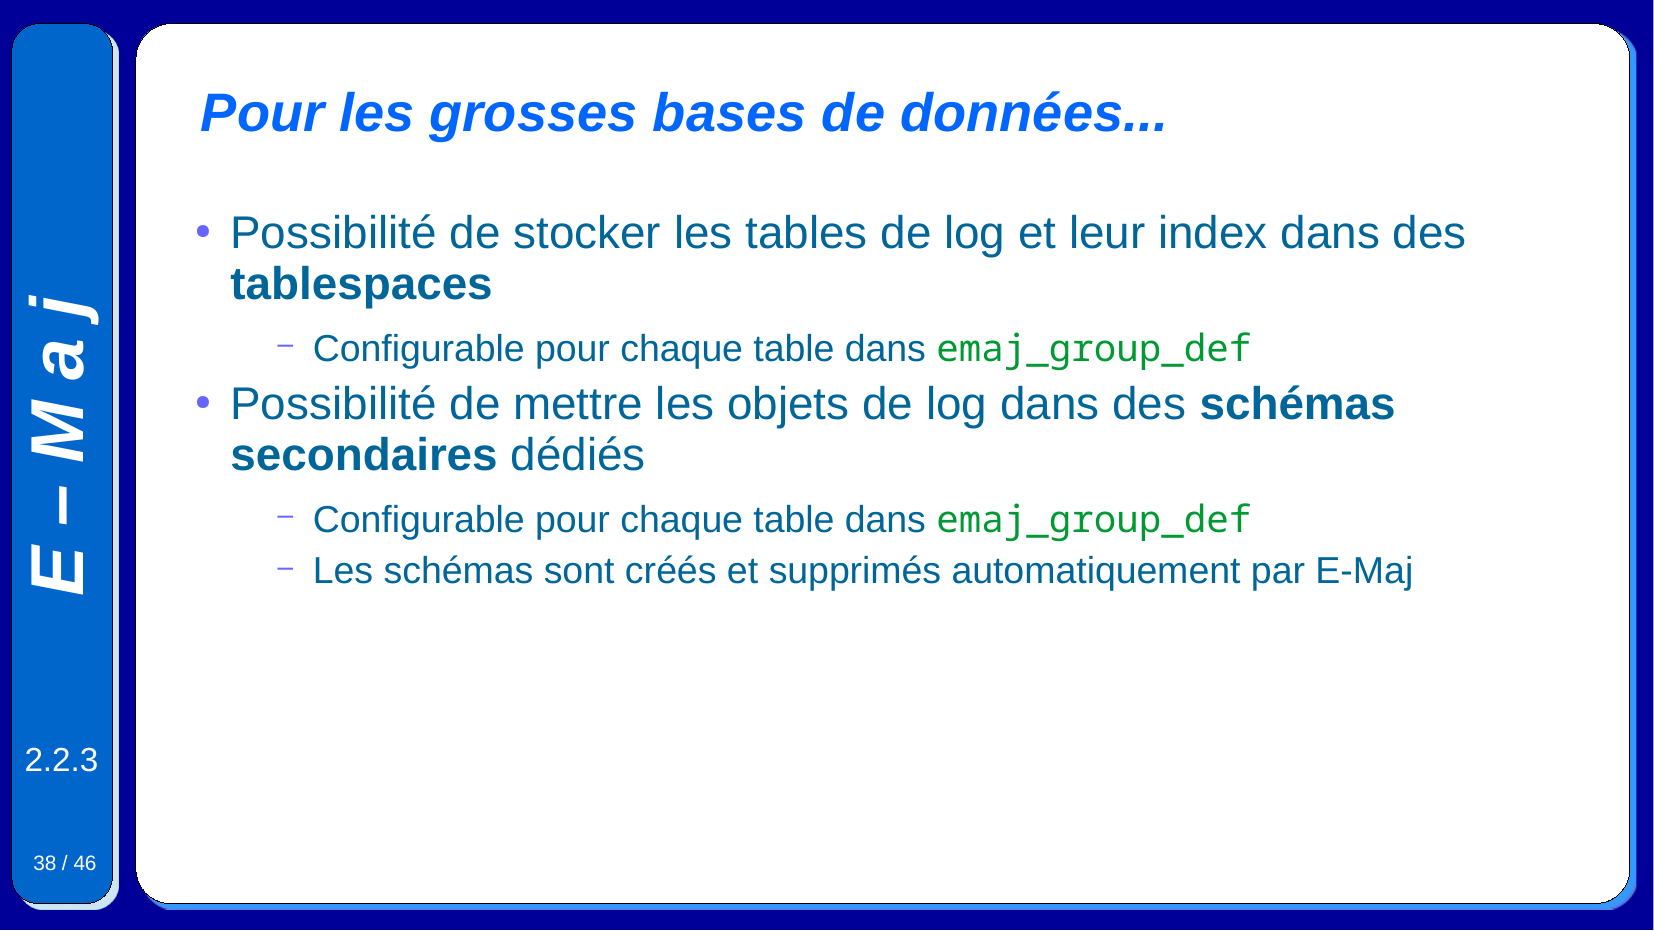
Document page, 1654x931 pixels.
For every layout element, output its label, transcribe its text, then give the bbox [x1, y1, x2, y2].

list Possibilité de stocker les tables de log et leur index dans des tablespaces Configurable pour chaque table dans emaj_group_def Possibilité de mettre les objets de log dans des schémas secondaires dédiés Configurable pour chaque table dans emaj_group_def Les schémas sont créés et supprimés automatiquement par E-Maj [177, 206, 1587, 827]
title Pour les grosses bases de données... [200, 34, 1575, 191]
